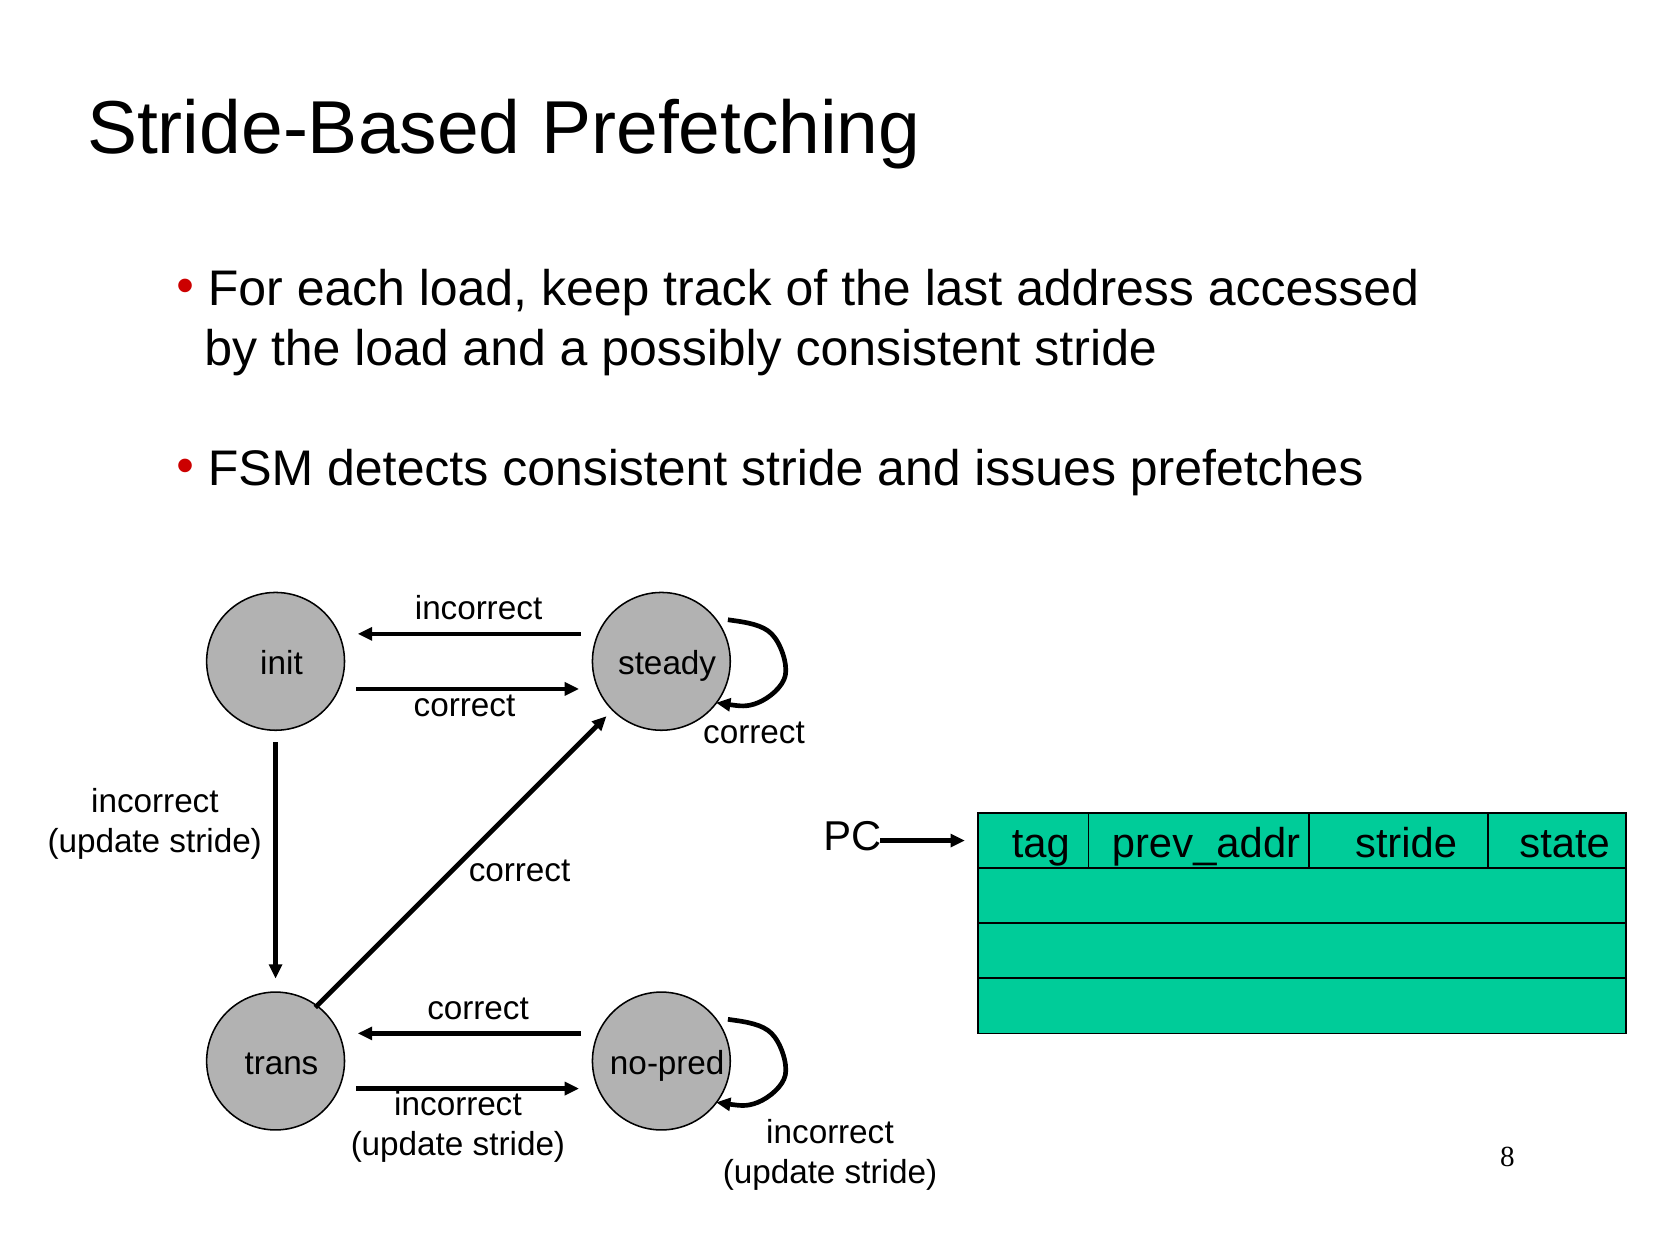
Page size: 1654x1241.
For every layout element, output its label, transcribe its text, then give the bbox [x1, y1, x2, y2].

text_box steady [592, 592, 731, 731]
text_box Stride-Based Prefetching [72, 71, 937, 177]
text_box incorrect (update stride) [696, 1102, 953, 1198]
text_box correct [442, 840, 586, 896]
text_box correct [386, 675, 531, 731]
text_box prev_addr [1088, 812, 1308, 868]
text_box <number> [1185, 1129, 1530, 1213]
text_box tag [978, 812, 1088, 868]
text_box incorrect (update stride) [20, 771, 278, 867]
text_box incorrect (update stride) [324, 1074, 581, 1171]
text_box correct [676, 702, 820, 759]
text_box PC [793, 801, 897, 867]
text_box stride [1308, 812, 1488, 868]
text_box For each load, keep track of the last address accessed by the load and a possibly consistent stride FSM detects consistent stride and issues prefetches [161, 247, 1435, 504]
text_box trans [206, 992, 345, 1130]
text_box state [1488, 812, 1626, 868]
text_box incorrect [388, 578, 558, 635]
text_box correct [400, 978, 545, 1034]
text_box no-pred [592, 992, 731, 1130]
text_box init [206, 592, 345, 731]
